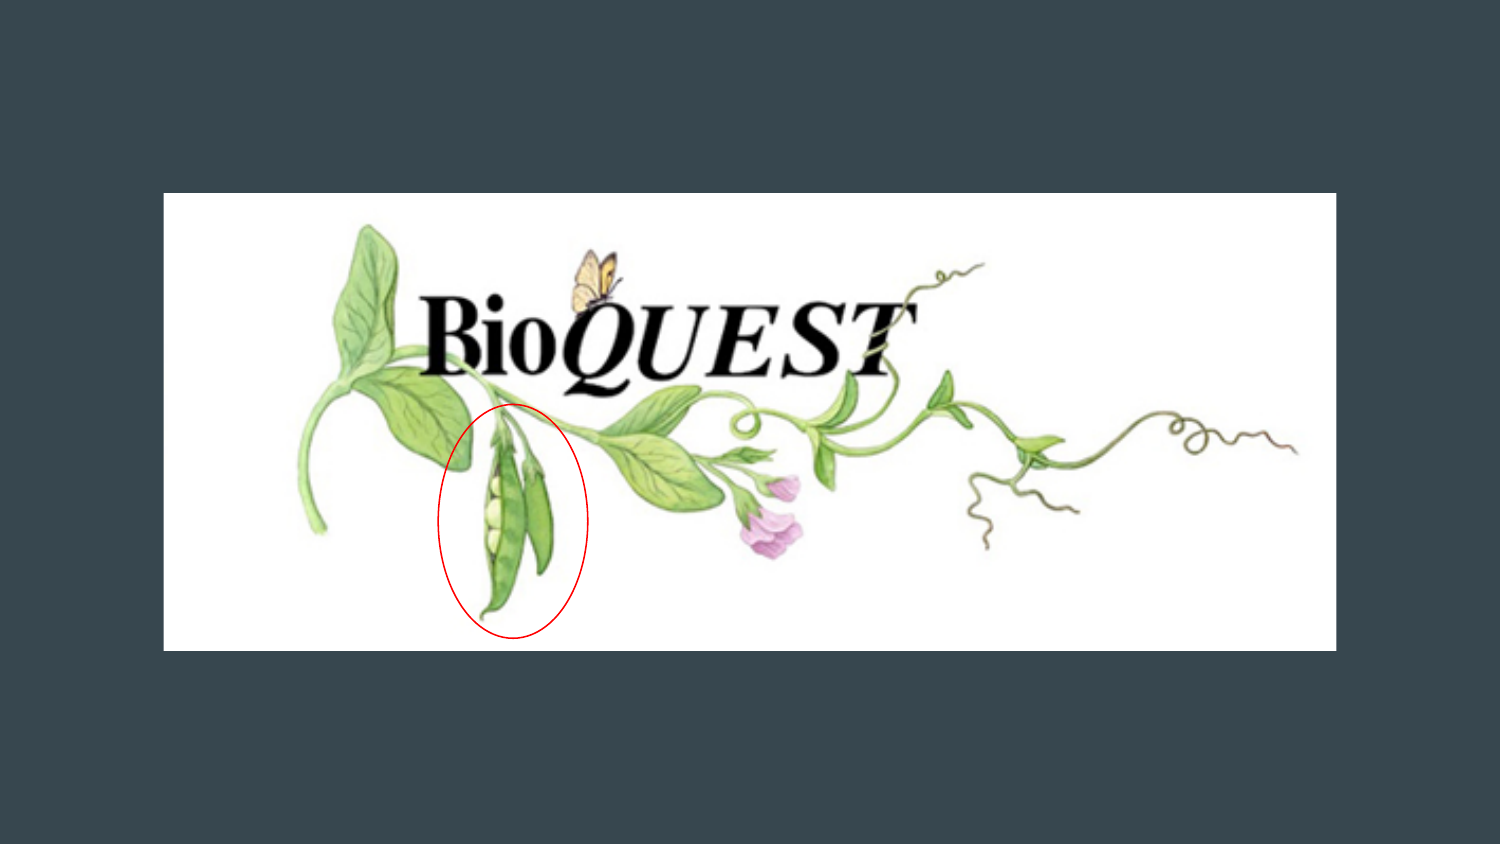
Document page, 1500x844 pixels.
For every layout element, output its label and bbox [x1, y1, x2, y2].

picture [163, 193, 1337, 651]
